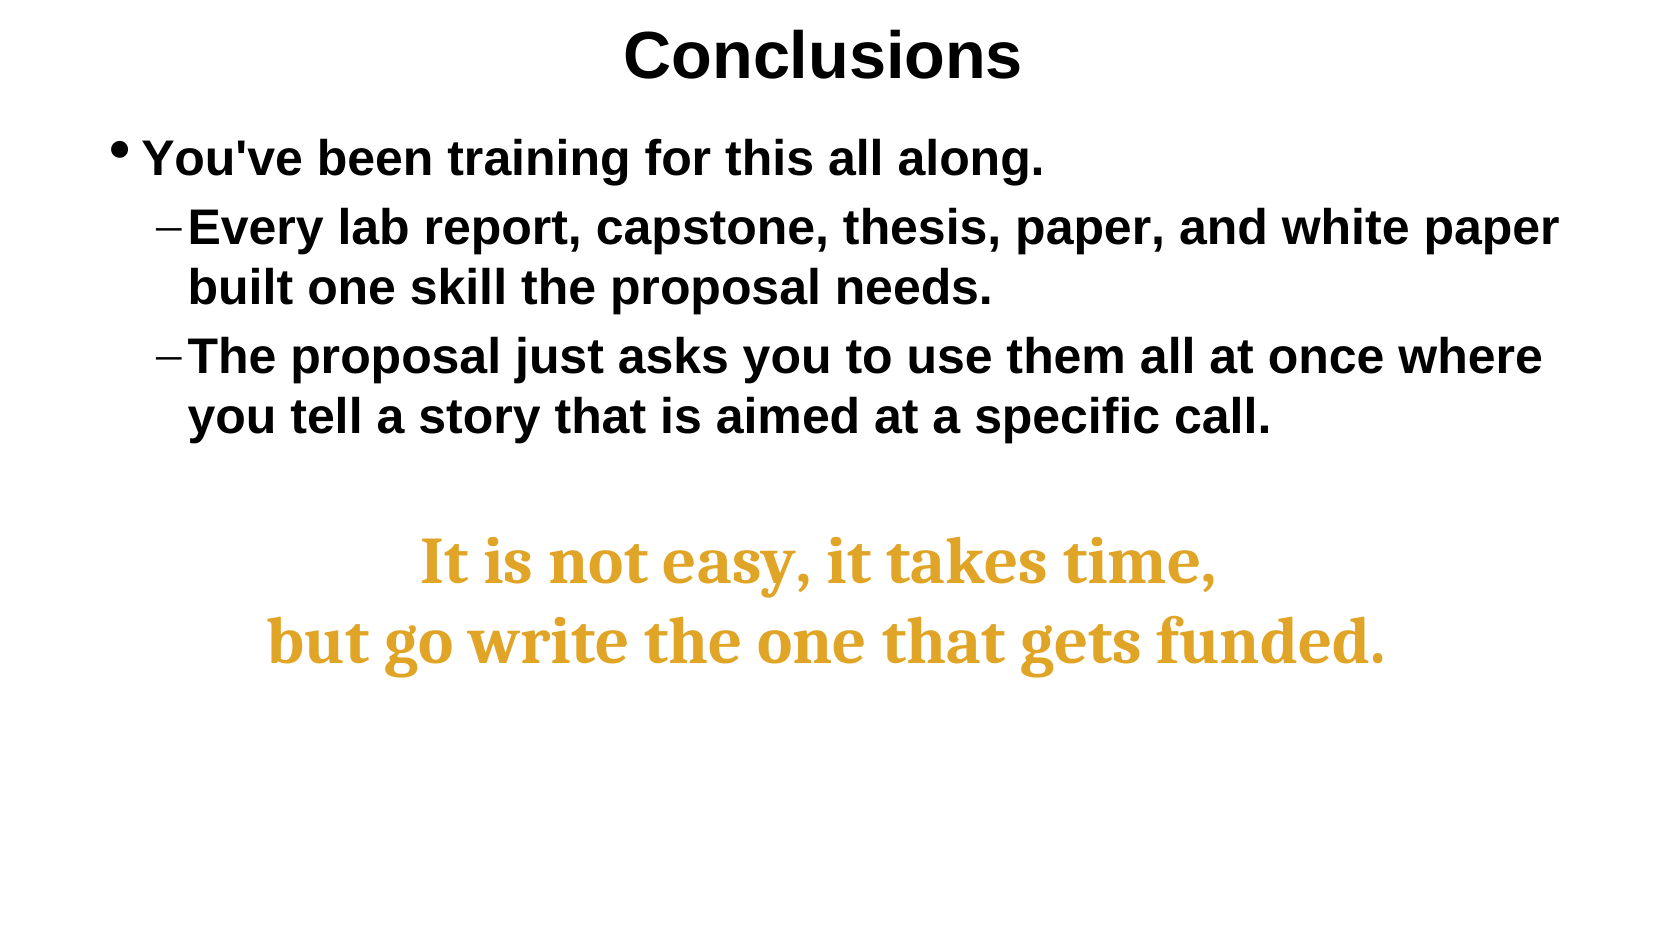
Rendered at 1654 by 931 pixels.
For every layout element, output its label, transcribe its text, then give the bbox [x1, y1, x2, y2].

title Conclusions [0, 6, 1647, 107]
text_box It is not easy, it takes time, but go write the one that gets funded. [0, 516, 1654, 678]
text_box You've been training for this all along. Every lab report, capstone, thesis, paper, and white paper built one skill the proposal needs. The proposal just asks you to use them all at once where you tell a story that is aimed at a specific call. [96, 118, 1579, 512]
